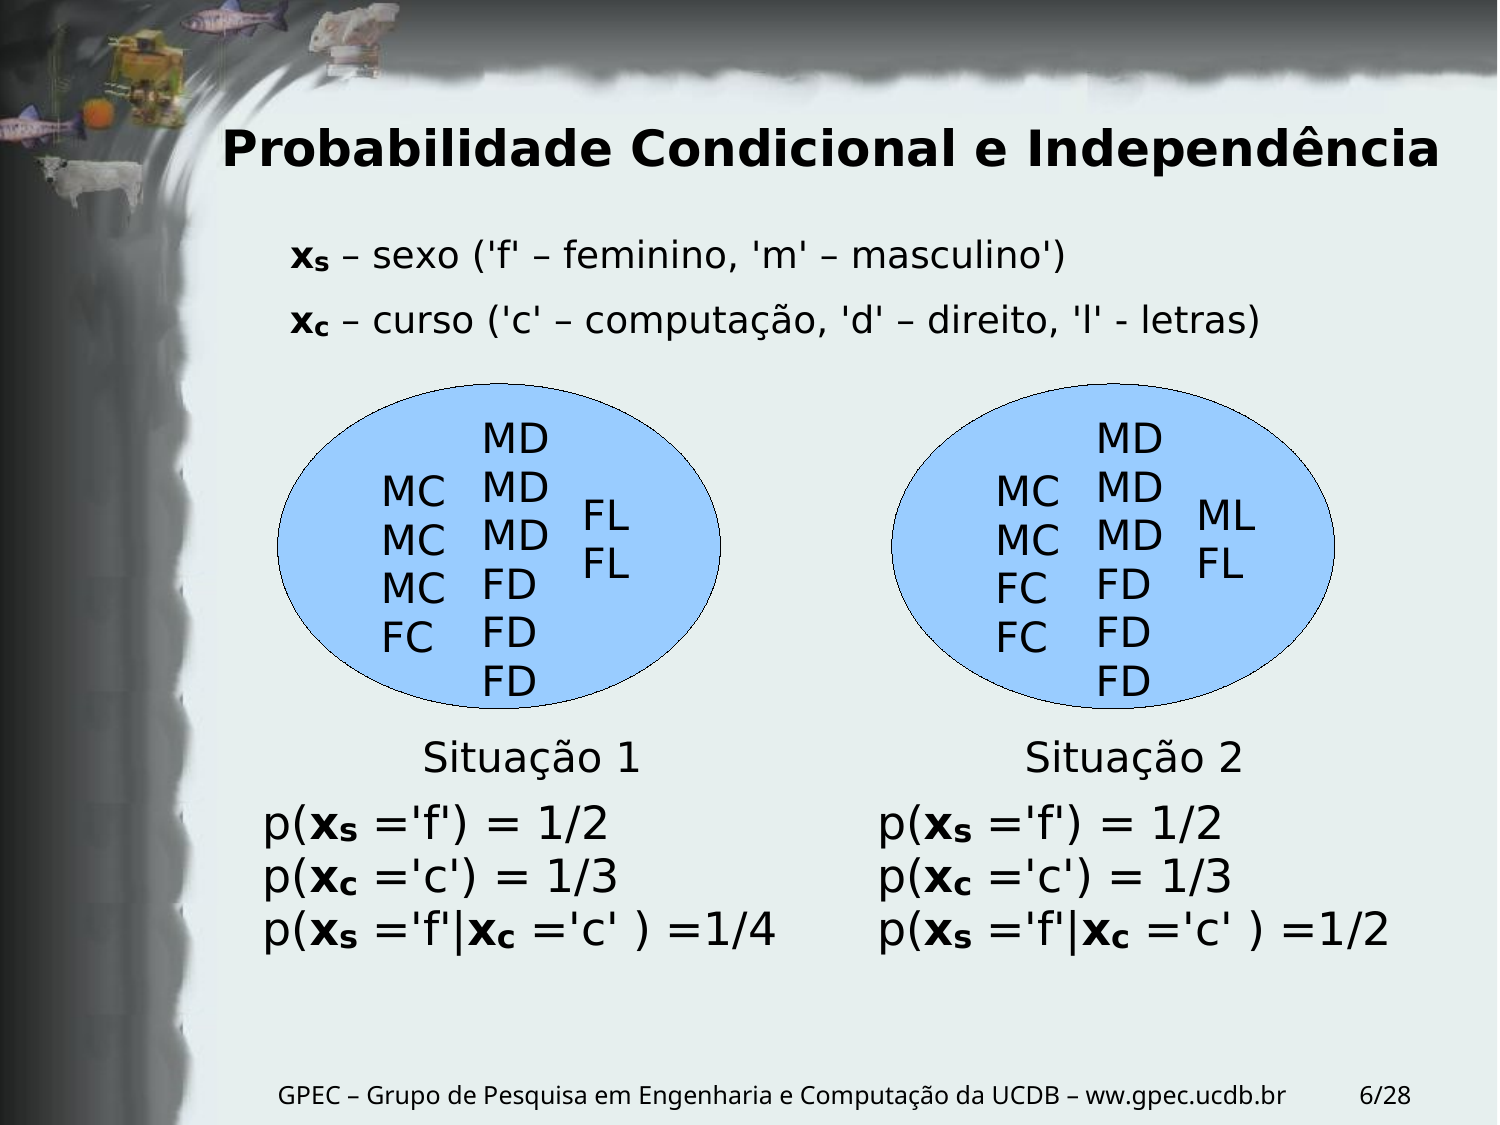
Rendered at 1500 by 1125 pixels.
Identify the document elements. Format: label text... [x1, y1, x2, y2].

text_box p(xs ='f') = 1/2 p(xc ='c') = 1/3 p(xs ='f'|xc ='c' ) =1/4 [248, 789, 783, 996]
text_box MC MC MC FC [366, 460, 461, 670]
text_box MD MD MD FD FD FD [1080, 407, 1179, 714]
text_box Situação 1 [407, 726, 658, 790]
text_box ML FL [1181, 484, 1270, 597]
text_box MD MD MD FD FD FD [466, 407, 564, 714]
text_box [277, 383, 721, 707]
text_box FL FL [567, 484, 644, 597]
text_box [891, 383, 1335, 707]
title Probabilidade Condicional e Independência [206, 84, 1477, 215]
text_box xc – curso ('c' – computação, 'd' – direito, 'l' - letras) [275, 291, 1258, 532]
text_box Situação 2 [1009, 726, 1260, 789]
picture [0, 0, 1498, 1125]
text_box xs – sexo ('f' – feminino, 'm' – masculino') [275, 226, 1067, 338]
text_box p(xs ='f') = 1/2 p(xc ='c') = 1/3 p(xs ='f'|xc ='c' ) =1/2 [862, 789, 1398, 996]
text_box MC MC FC FC [980, 460, 1075, 670]
